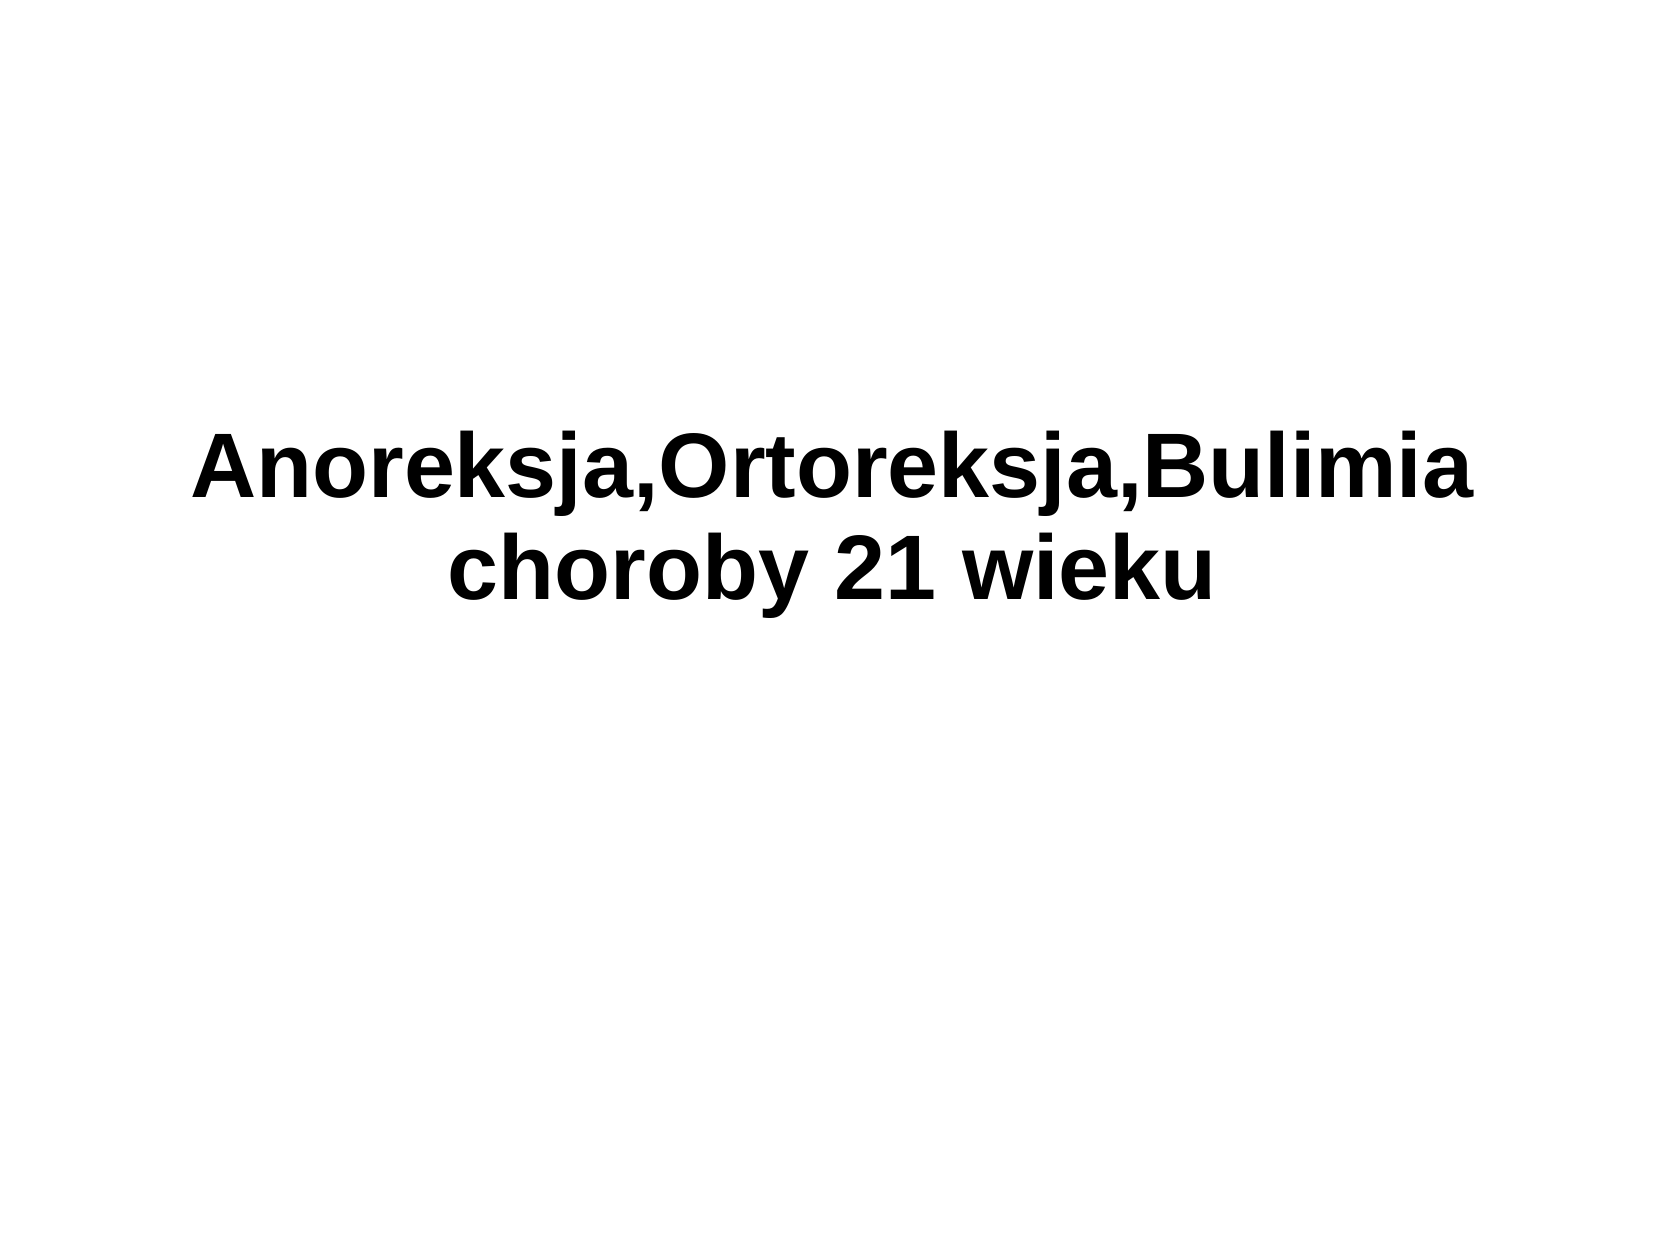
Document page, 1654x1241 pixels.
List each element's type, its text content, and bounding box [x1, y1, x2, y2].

title Anoreksja,Ortoreksja,Bulimia choroby 21 wieku [88, 413, 1577, 621]
